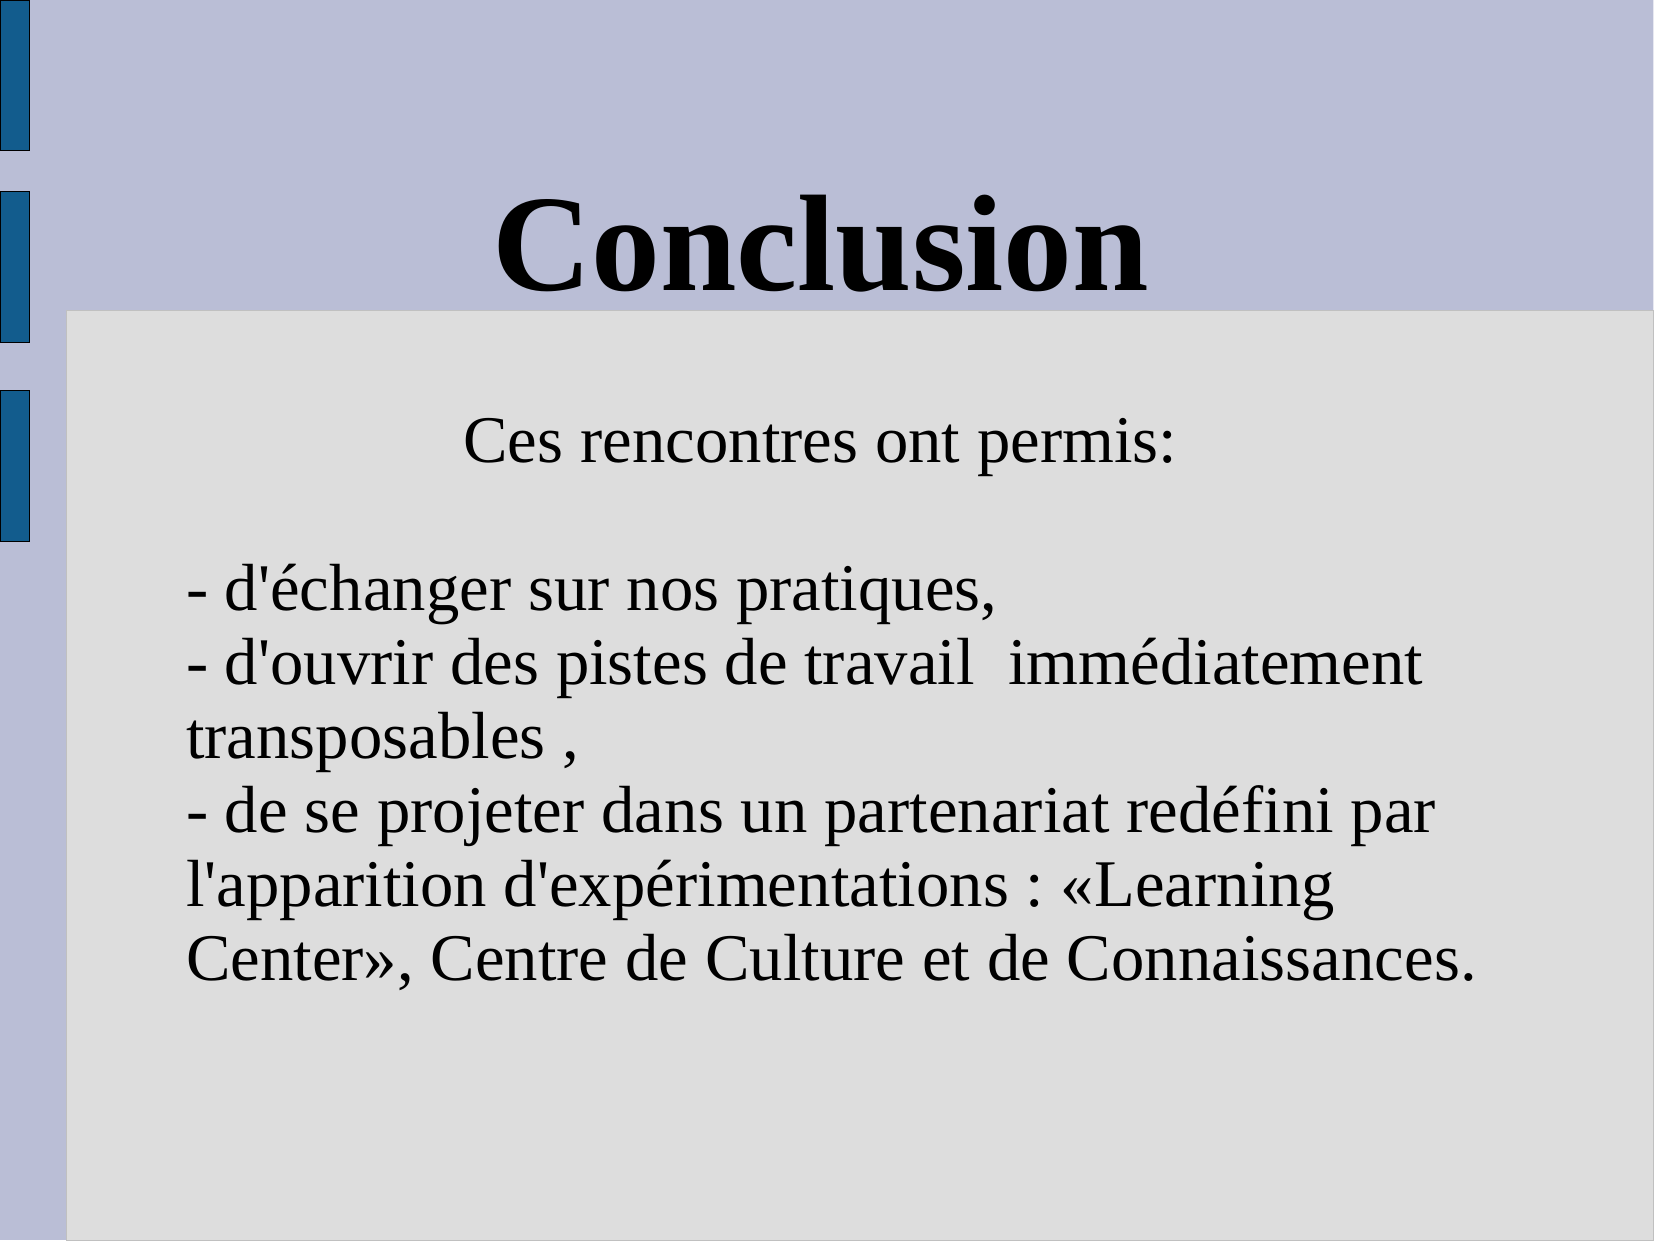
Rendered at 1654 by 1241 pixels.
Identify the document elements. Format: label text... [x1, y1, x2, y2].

subtitle Conclusion Ces rencontres ont permis: - d'échanger sur nos pratiques, - d'ouvrir des pistes de travail immédiatement transposables , - de se projeter dans un partenariat redéfini par l'apparition d'expérimentations : «Learning Center», Centre de Culture et de Connaissances. [76, 59, 1565, 1104]
